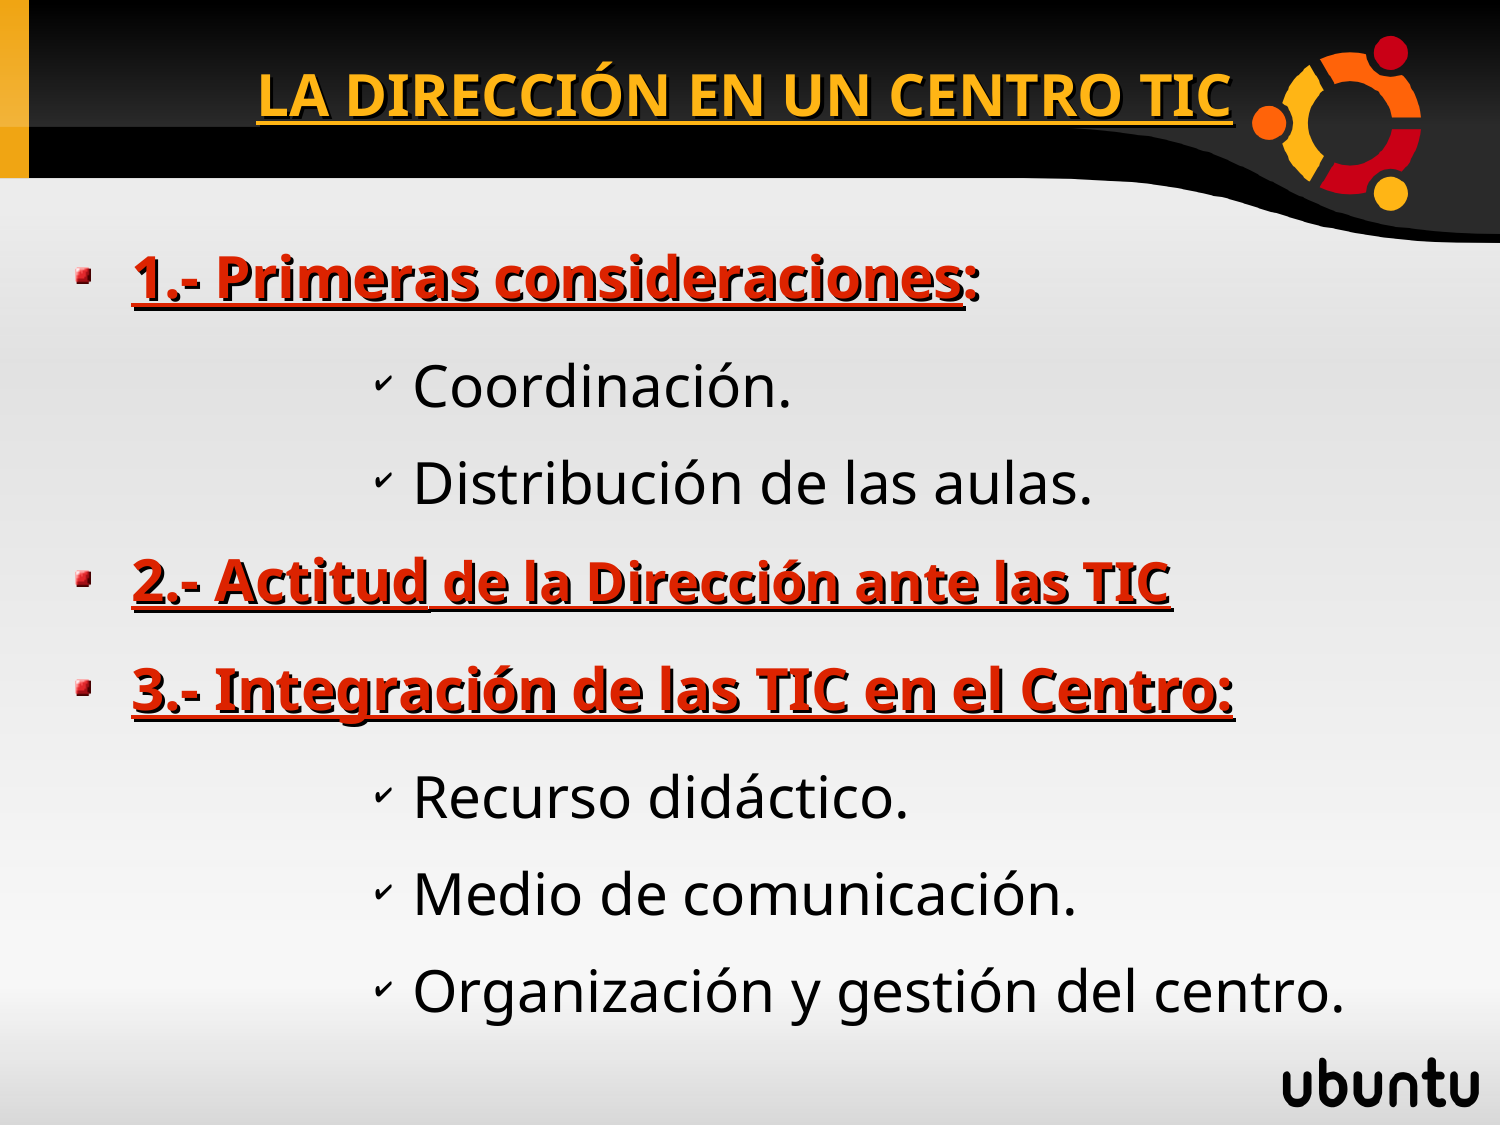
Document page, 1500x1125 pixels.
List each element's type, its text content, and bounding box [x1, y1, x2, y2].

title LA DIRECCIÓN EN UN CENTRO TIC [69, 0, 1420, 188]
picture [0, 0, 1500, 1125]
list 1.- Primeras consideraciones: Coordinación. Distribución de las aulas. 2.- Actitud de la Dirección ante las TIC 3.- Integración de las TIC en el Centro: Recurso didáctico. Medio de comunicación. Organización y gestión del centro. [75, 236, 1426, 1125]
